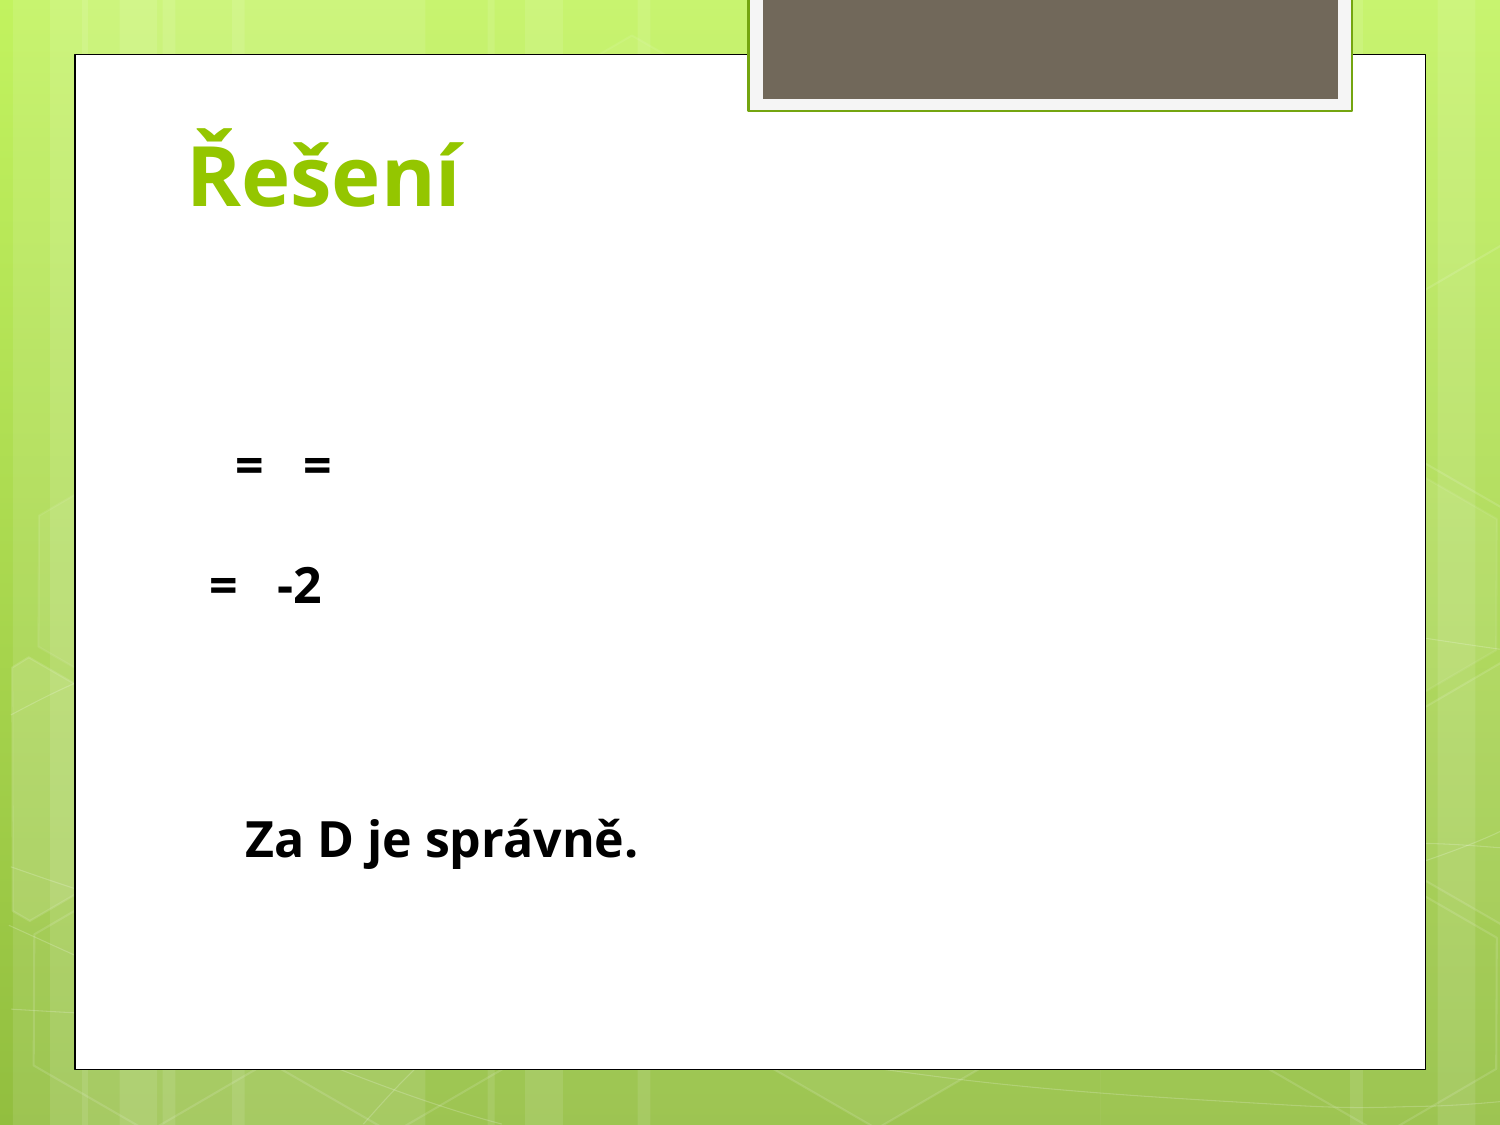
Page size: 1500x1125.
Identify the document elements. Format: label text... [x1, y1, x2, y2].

text_box Za D je správně. [230, 799, 1282, 877]
text_box = = = -2 [195, 426, 1317, 742]
title Řešení [171, 42, 1415, 231]
